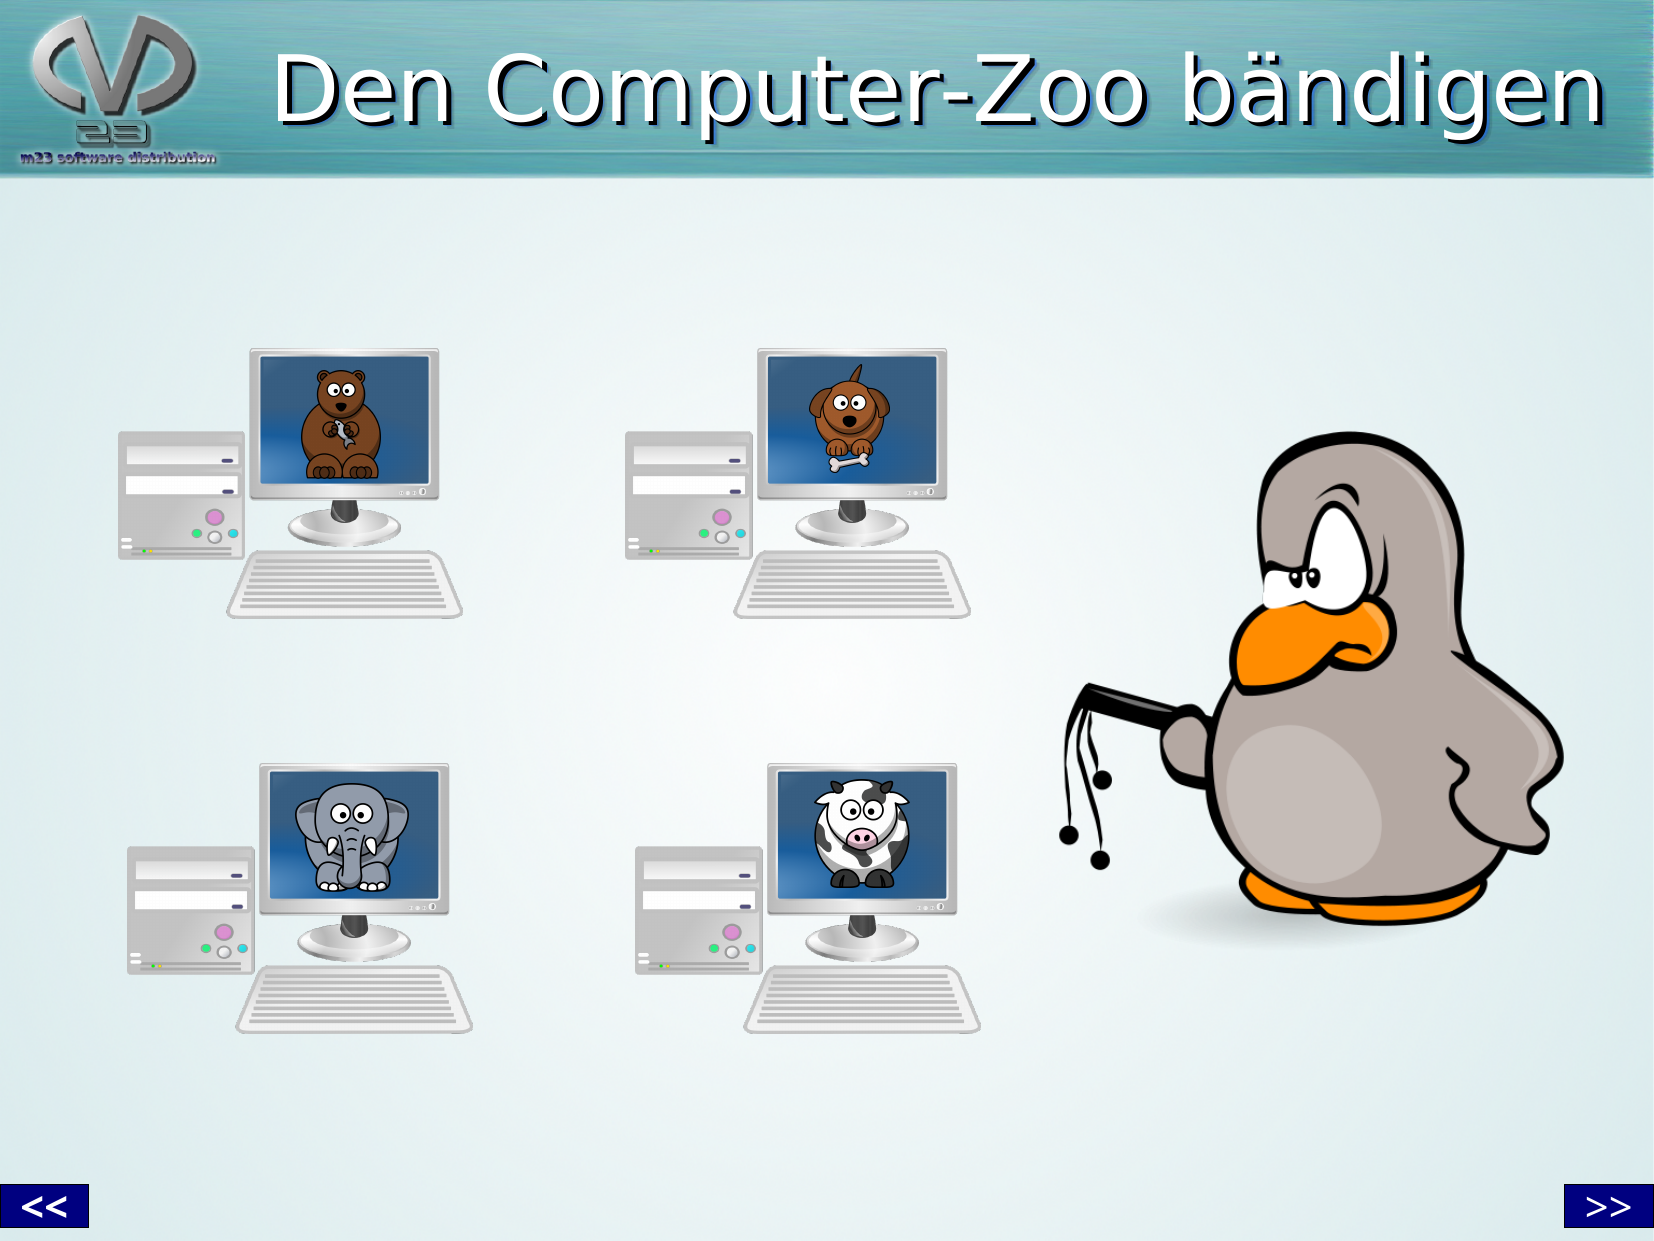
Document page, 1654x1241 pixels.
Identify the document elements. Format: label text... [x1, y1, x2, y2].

picture [0, 0, 1654, 1241]
title Den Computer-Zoo bändigen [224, 2, 1654, 178]
